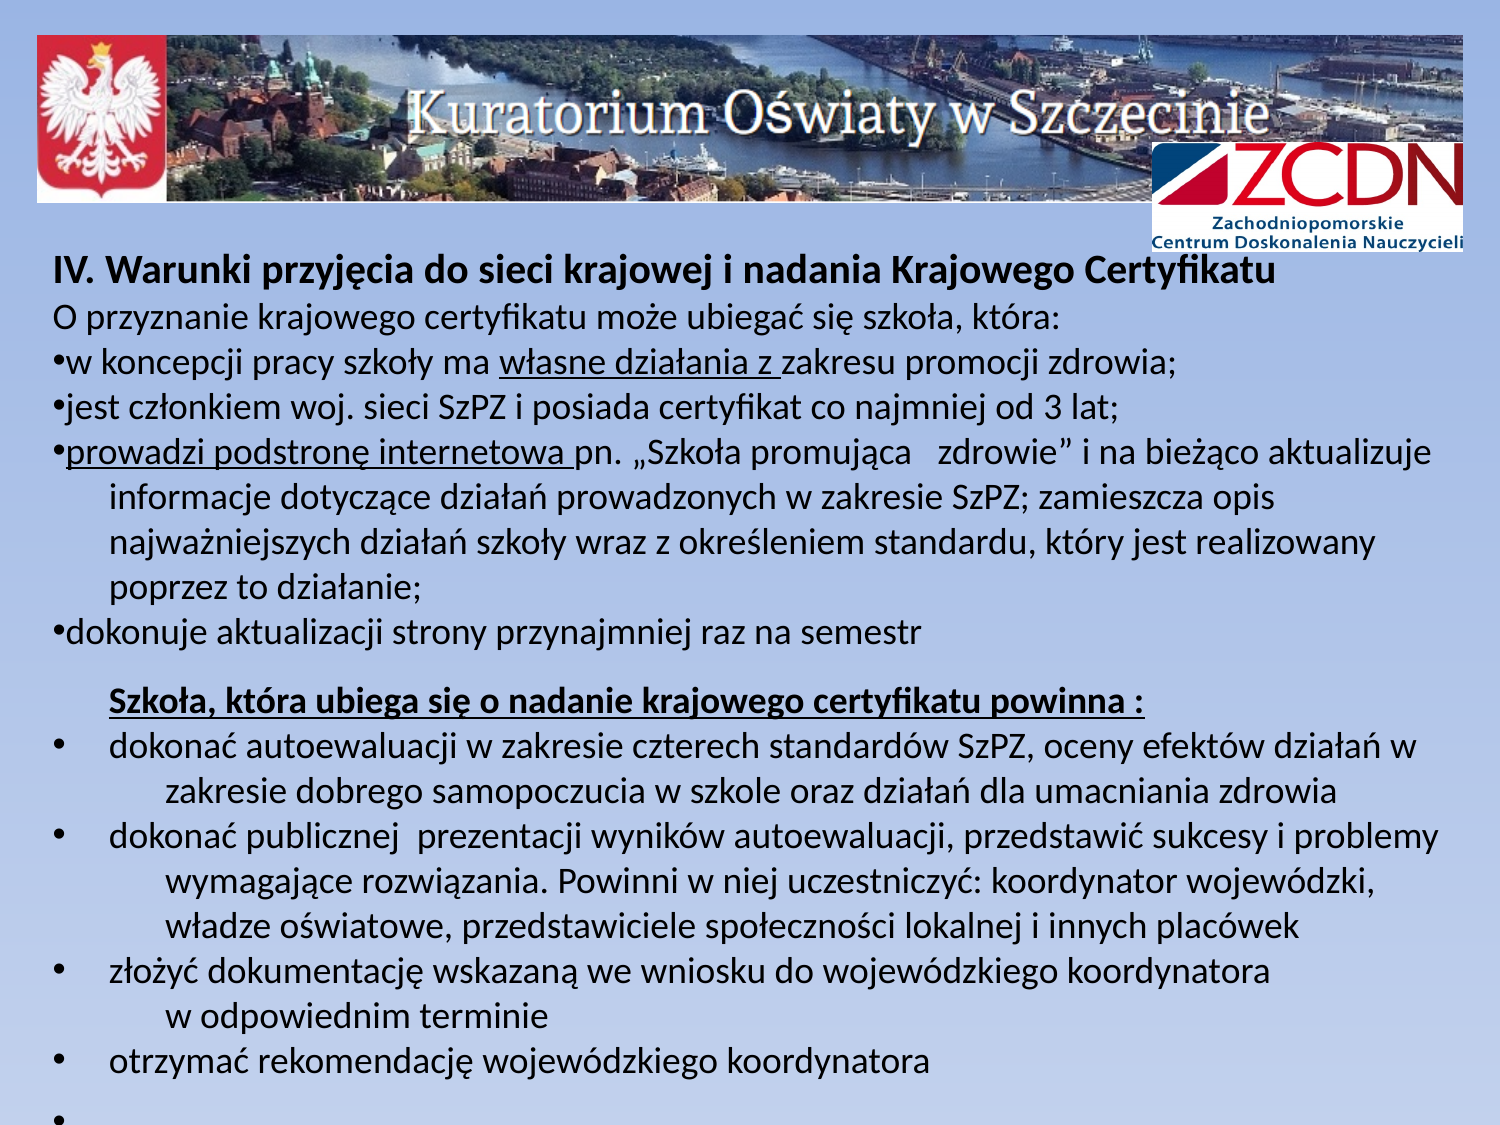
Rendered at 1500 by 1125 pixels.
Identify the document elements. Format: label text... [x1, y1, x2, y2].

list IV. Warunki przyjęcia do sieci krajowej i nadania Krajowego Certyfikatu O przyznanie krajowego certyfikatu może ubiegać się szkoła, która: w koncepcji pracy szkoły ma własne działania z zakresu promocji zdrowia; jest członkiem woj. sieci SzPZ i posiada certyfikat co najmniej od 3 lat; prowadzi podstronę internetowa pn. „Szkoła promująca zdrowie” i na bieżąco aktualizuje informacje dotyczące działań prowadzonych w zakresie SzPZ; zamieszcza opis najważniejszych działań szkoły wraz z określeniem standardu, który jest realizowany poprzez to działanie; dokonuje aktualizacji strony przynajmniej raz na semestr Szkoła, która ubiega się o nadanie krajowego certyfikatu powinna : dokonać autoewaluacji w zakresie czterech standardów SzPZ, oceny efektów działań w zakresie dobrego samopoczucia w szkole oraz działań dla umacniania zdrowia dokonać publicznej prezentacji wyników autoewaluacji, przedstawić sukcesy i problemy wymagające rozwiązania. Powinni w niej uczestniczyć: koordynator wojewódzki, władze oświatowe, przedstawiciele społeczności lokalnej i innych placówek złożyć dokumentację wskazaną we wniosku do wojewódzkiego koordynatora w odpowiednim terminie otrzymać rekomendację wojewódzkiego koordynatora [37, 234, 1480, 1097]
picture [37, 35, 1463, 252]
